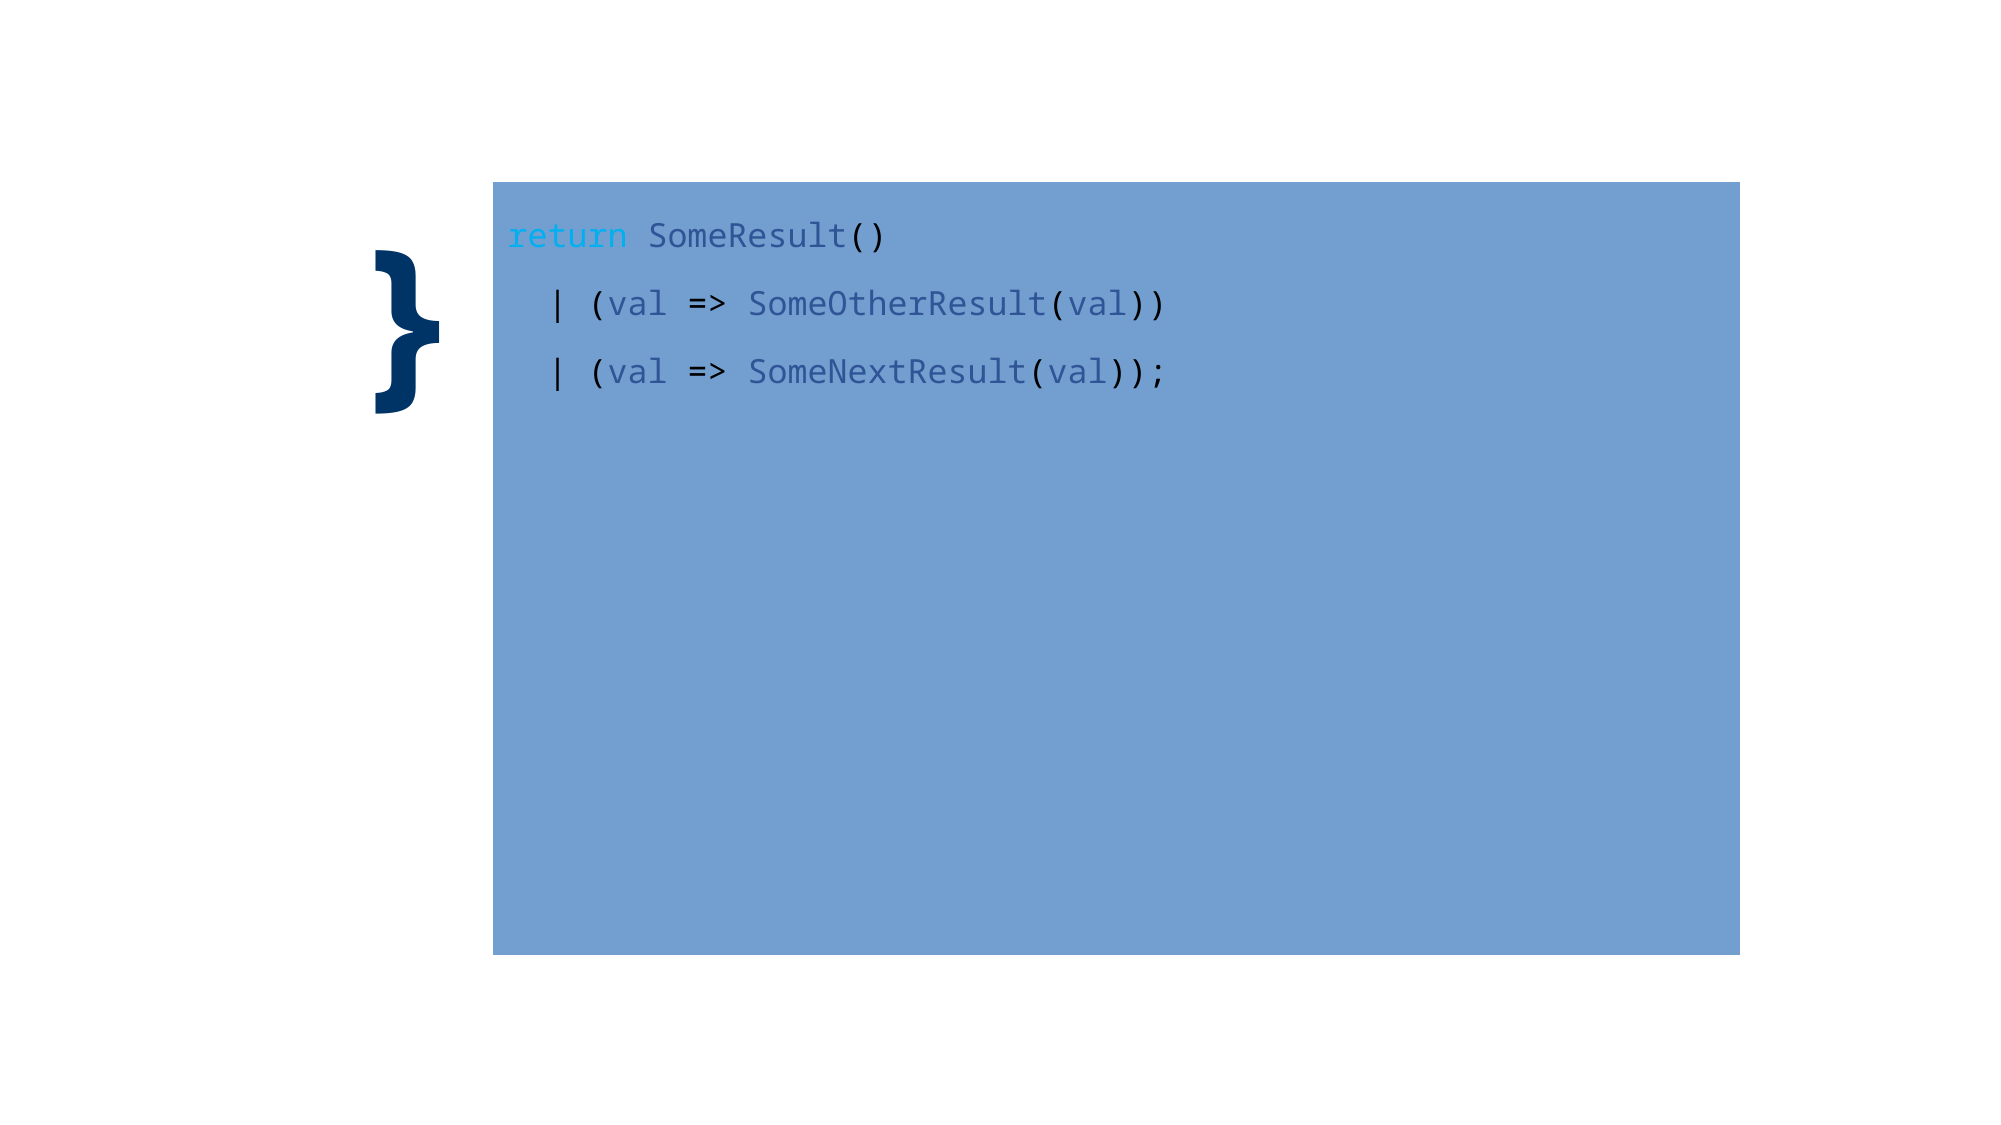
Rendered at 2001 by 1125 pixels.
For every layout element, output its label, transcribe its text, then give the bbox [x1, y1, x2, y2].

text_box } [353, 147, 472, 441]
table_header return SomeResult() | (val => SomeOtherResult(val)) | (val => SomeNextResult(val)); [493, 182, 1740, 955]
